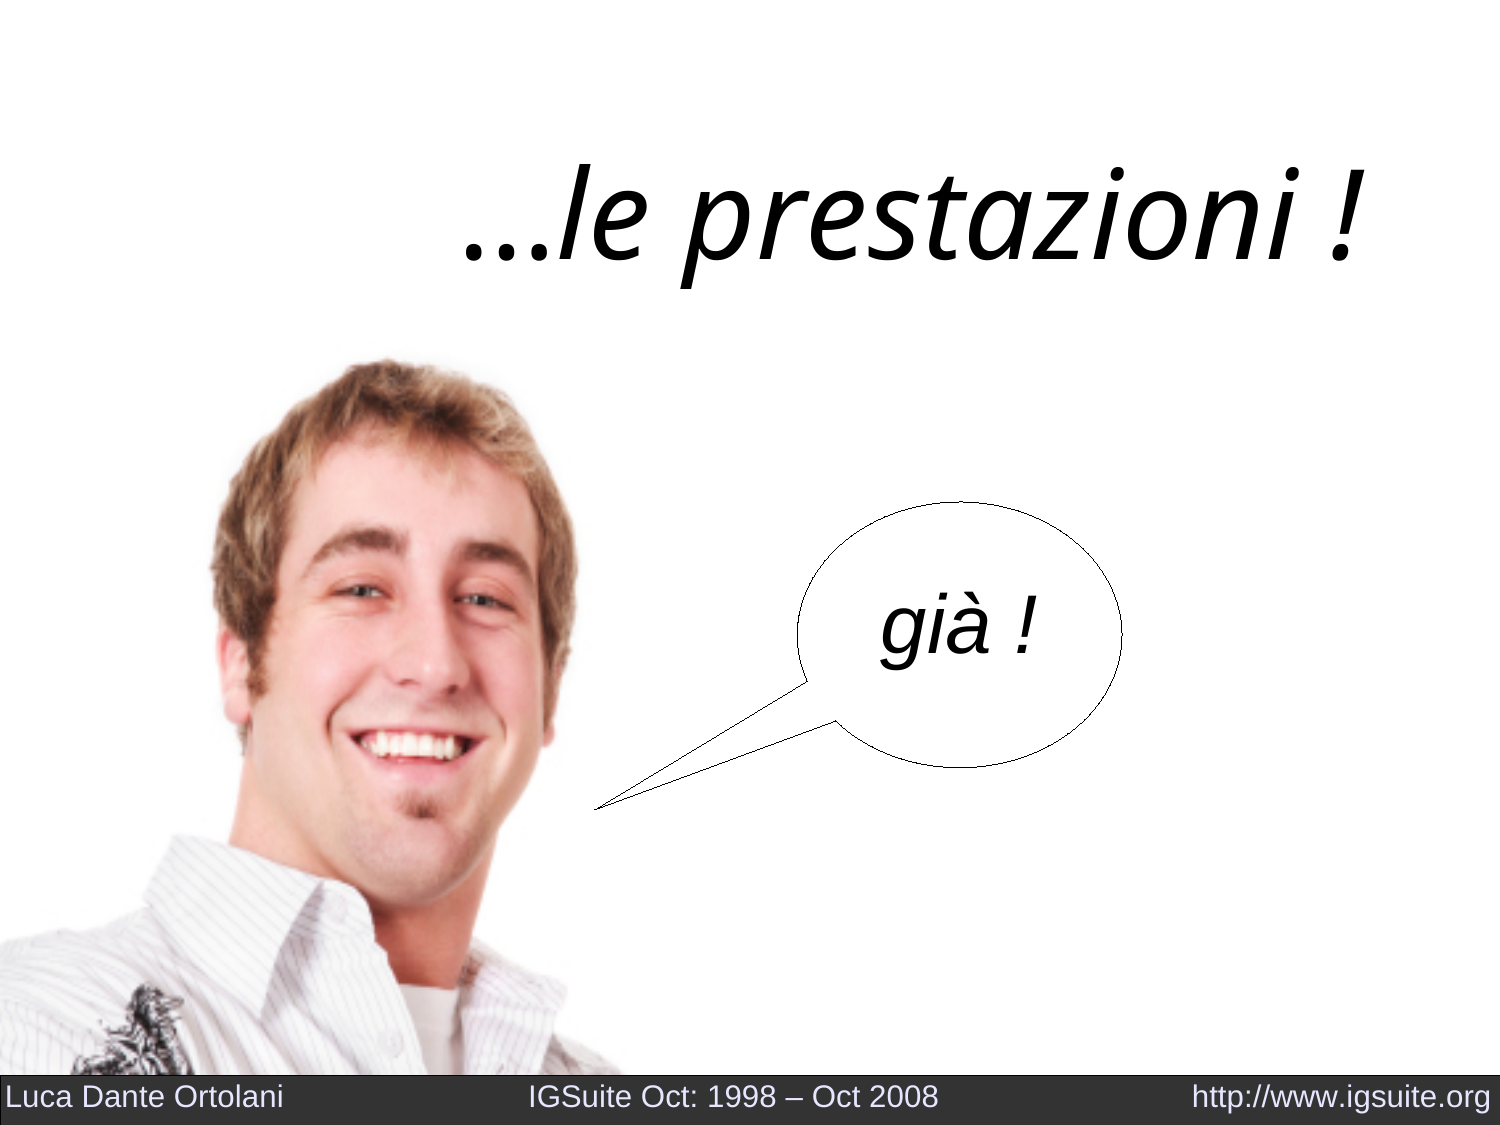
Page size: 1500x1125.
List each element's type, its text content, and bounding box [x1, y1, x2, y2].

text_box …le prestazioni ! [442, 118, 1412, 305]
picture [0, 295, 1123, 1075]
text_box già ! [594, 501, 1123, 810]
text_box Luca Dante Ortolani IGSuite Oct: 1998 – Oct 2008 http://www.igsuite.org [0, 1075, 1500, 1125]
